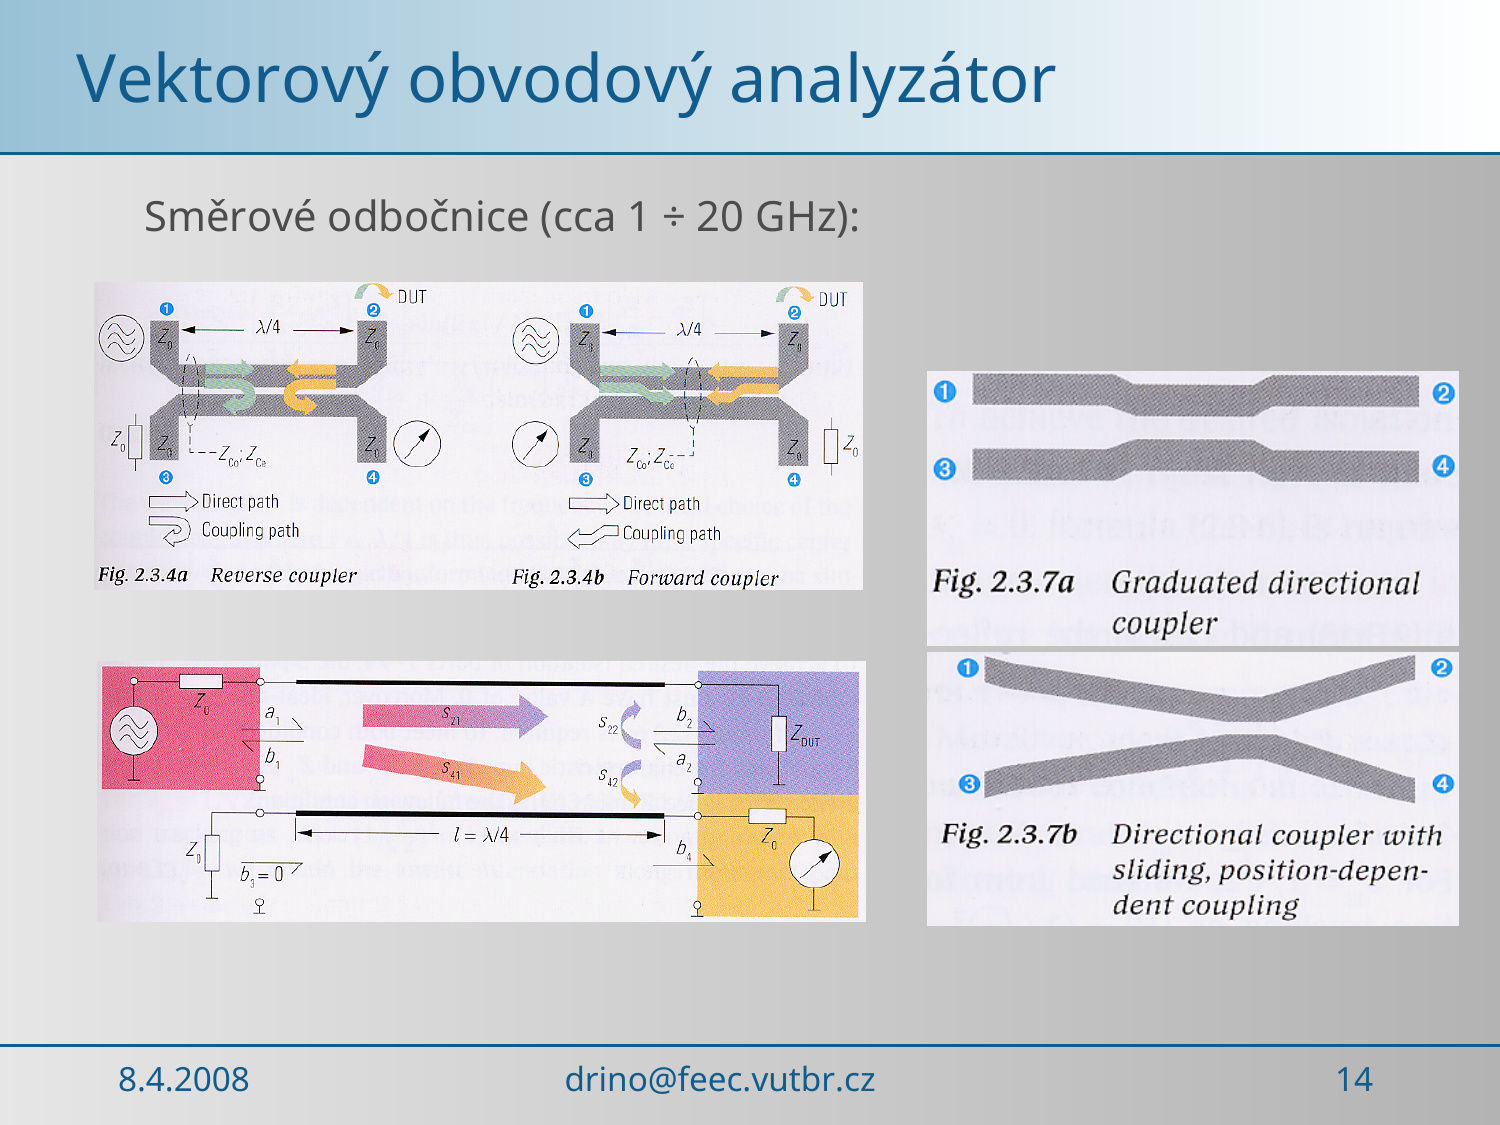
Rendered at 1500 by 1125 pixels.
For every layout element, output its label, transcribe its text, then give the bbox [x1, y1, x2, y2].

text_box drino@feec.vutbr.cz [454, 1049, 987, 1125]
text_box <číslo> [1075, 1049, 1388, 1125]
picture [927, 652, 1459, 926]
text_box Směrové odbočnice (cca 1 ÷ 20 GHz): [59, 178, 1442, 252]
text_box 8.4.2008 [103, 1049, 432, 1125]
title Vektorový obvodový analyzátor [0, 0, 1500, 152]
picture [97, 661, 866, 922]
picture [927, 371, 1459, 646]
picture [94, 282, 863, 590]
